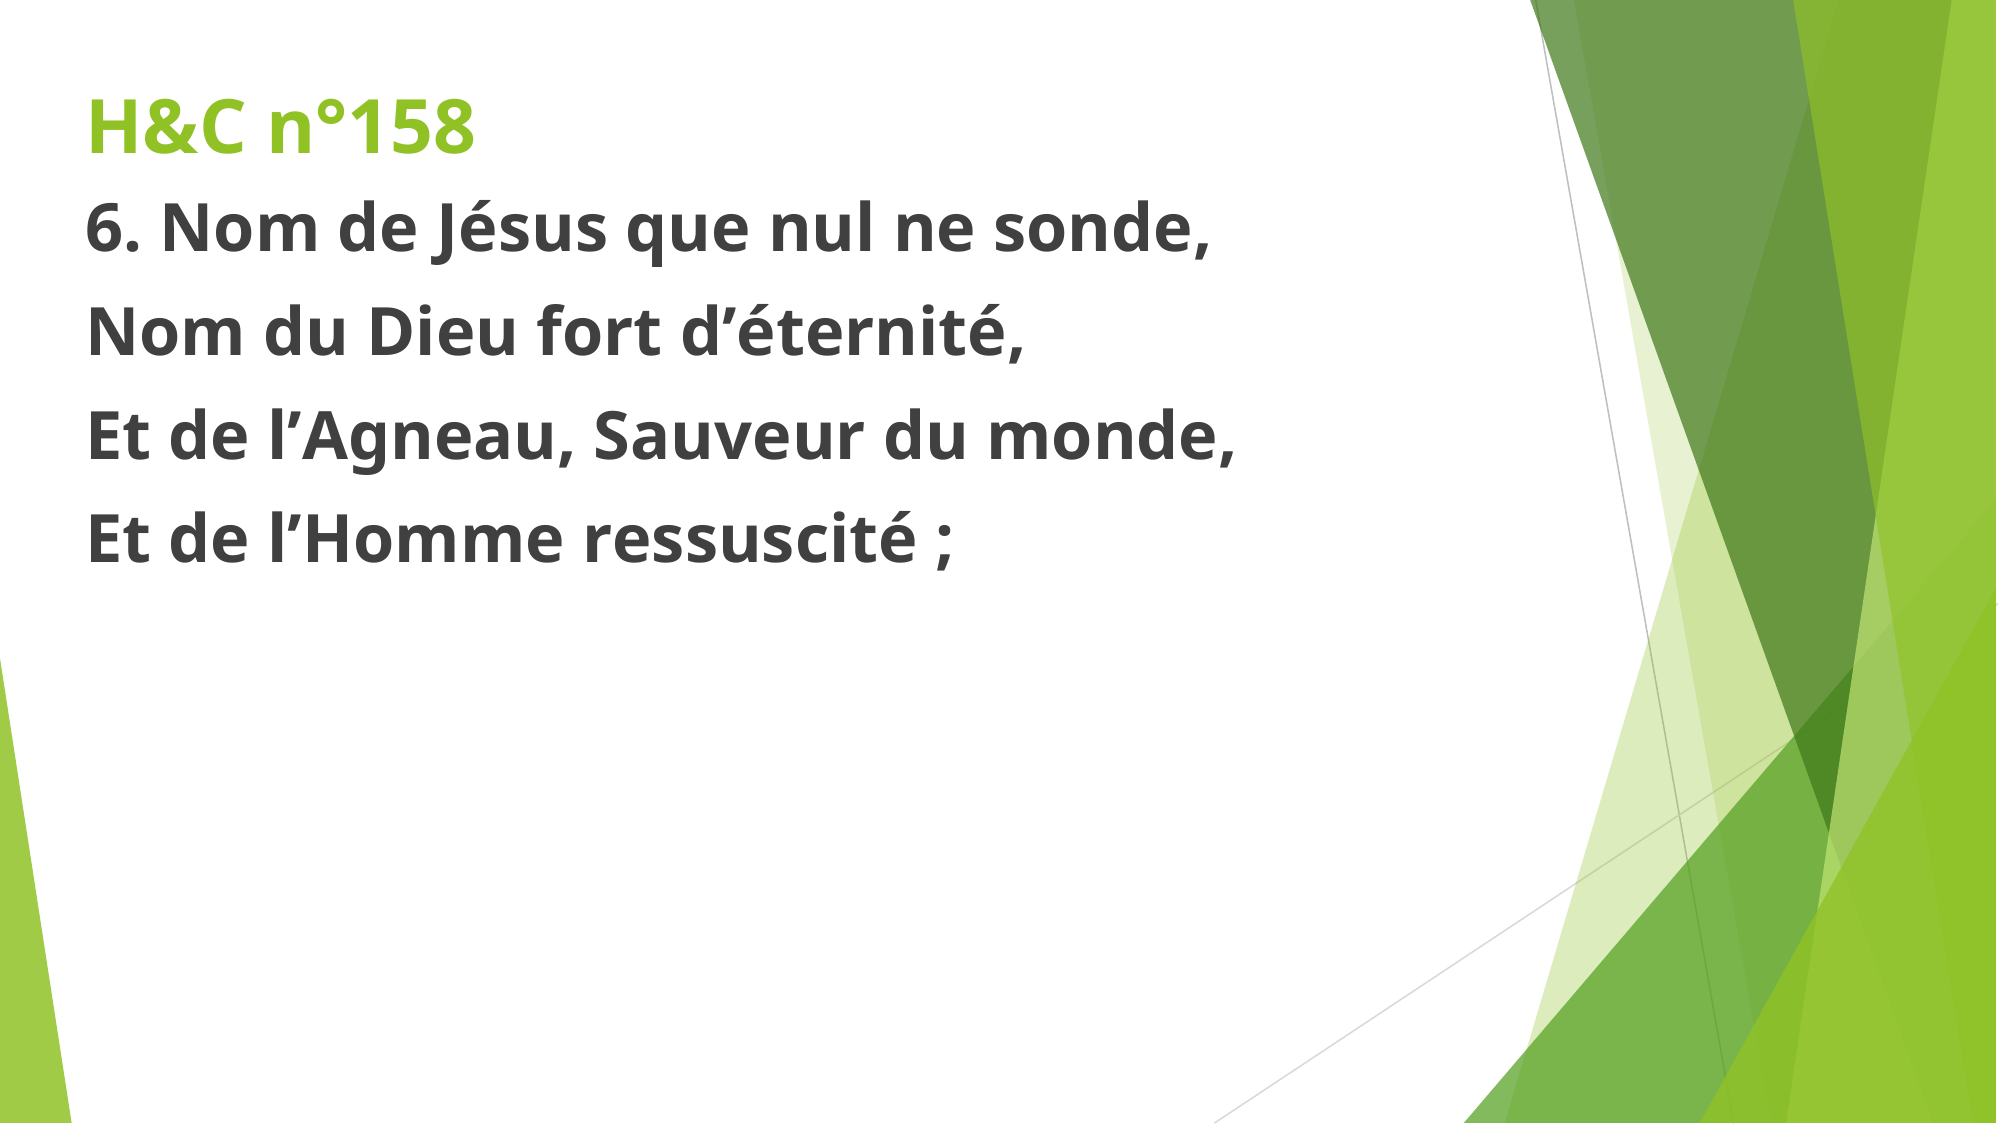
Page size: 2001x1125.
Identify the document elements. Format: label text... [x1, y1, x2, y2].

text_box H&C n°158 [70, 70, 603, 165]
text_box 6. Nom de Jésus que nul ne sonde, Nom du Dieu fort d’éternité, Et de l’Agneau, Sauveur du monde, Et de l’Homme ressuscité ; [70, 165, 1985, 1079]
